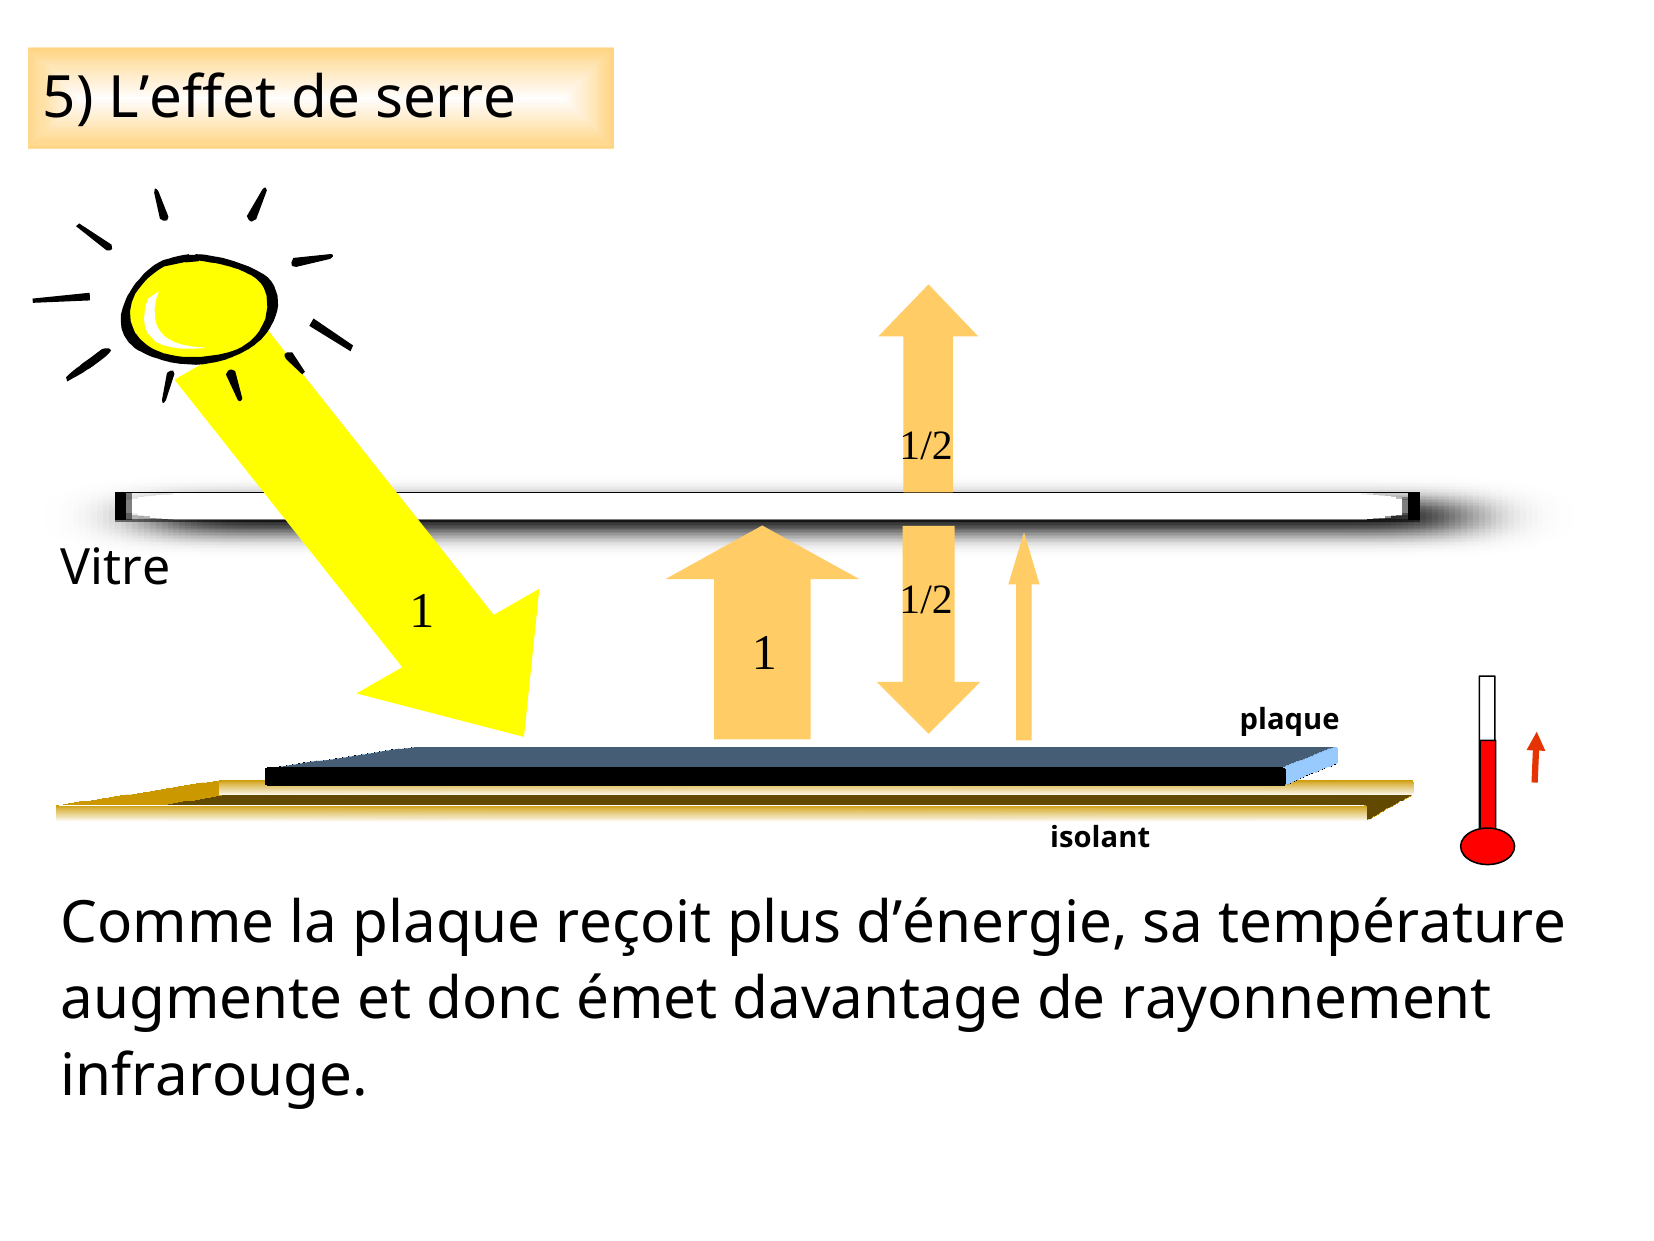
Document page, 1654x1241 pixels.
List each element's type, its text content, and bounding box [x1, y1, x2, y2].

text_box [876, 628, 981, 734]
text_box [665, 525, 860, 740]
text_box 1 [409, 575, 445, 645]
text_box [76, 223, 113, 251]
text_box [32, 292, 91, 303]
text_box plaque [1224, 690, 1477, 766]
text_box [878, 284, 979, 416]
text_box 1/2 [899, 569, 975, 628]
text_box [291, 254, 333, 267]
text_box [1008, 532, 1040, 741]
text_box [120, 254, 540, 737]
text_box Comme la plaque reçoit plus d’énergie, sa température augmente et donc émet davantage de rayonnement infrarouge. [45, 873, 1597, 1162]
text_box [66, 348, 112, 382]
text_box Vitre [45, 523, 209, 566]
text_box 1/2 [899, 416, 975, 474]
text_box [903, 474, 954, 493]
picture [27, 472, 319, 564]
text_box [902, 525, 955, 569]
text_box [28, 47, 615, 149]
text_box 1 [751, 616, 787, 687]
picture [44, 737, 1429, 832]
text_box [309, 318, 354, 352]
text_box [246, 187, 267, 222]
picture [382, 472, 1591, 564]
text_box [1460, 676, 1515, 865]
text_box isolant [1035, 808, 1288, 873]
text_box [154, 188, 169, 221]
text_box 5) L’effet de serre [28, 48, 613, 149]
